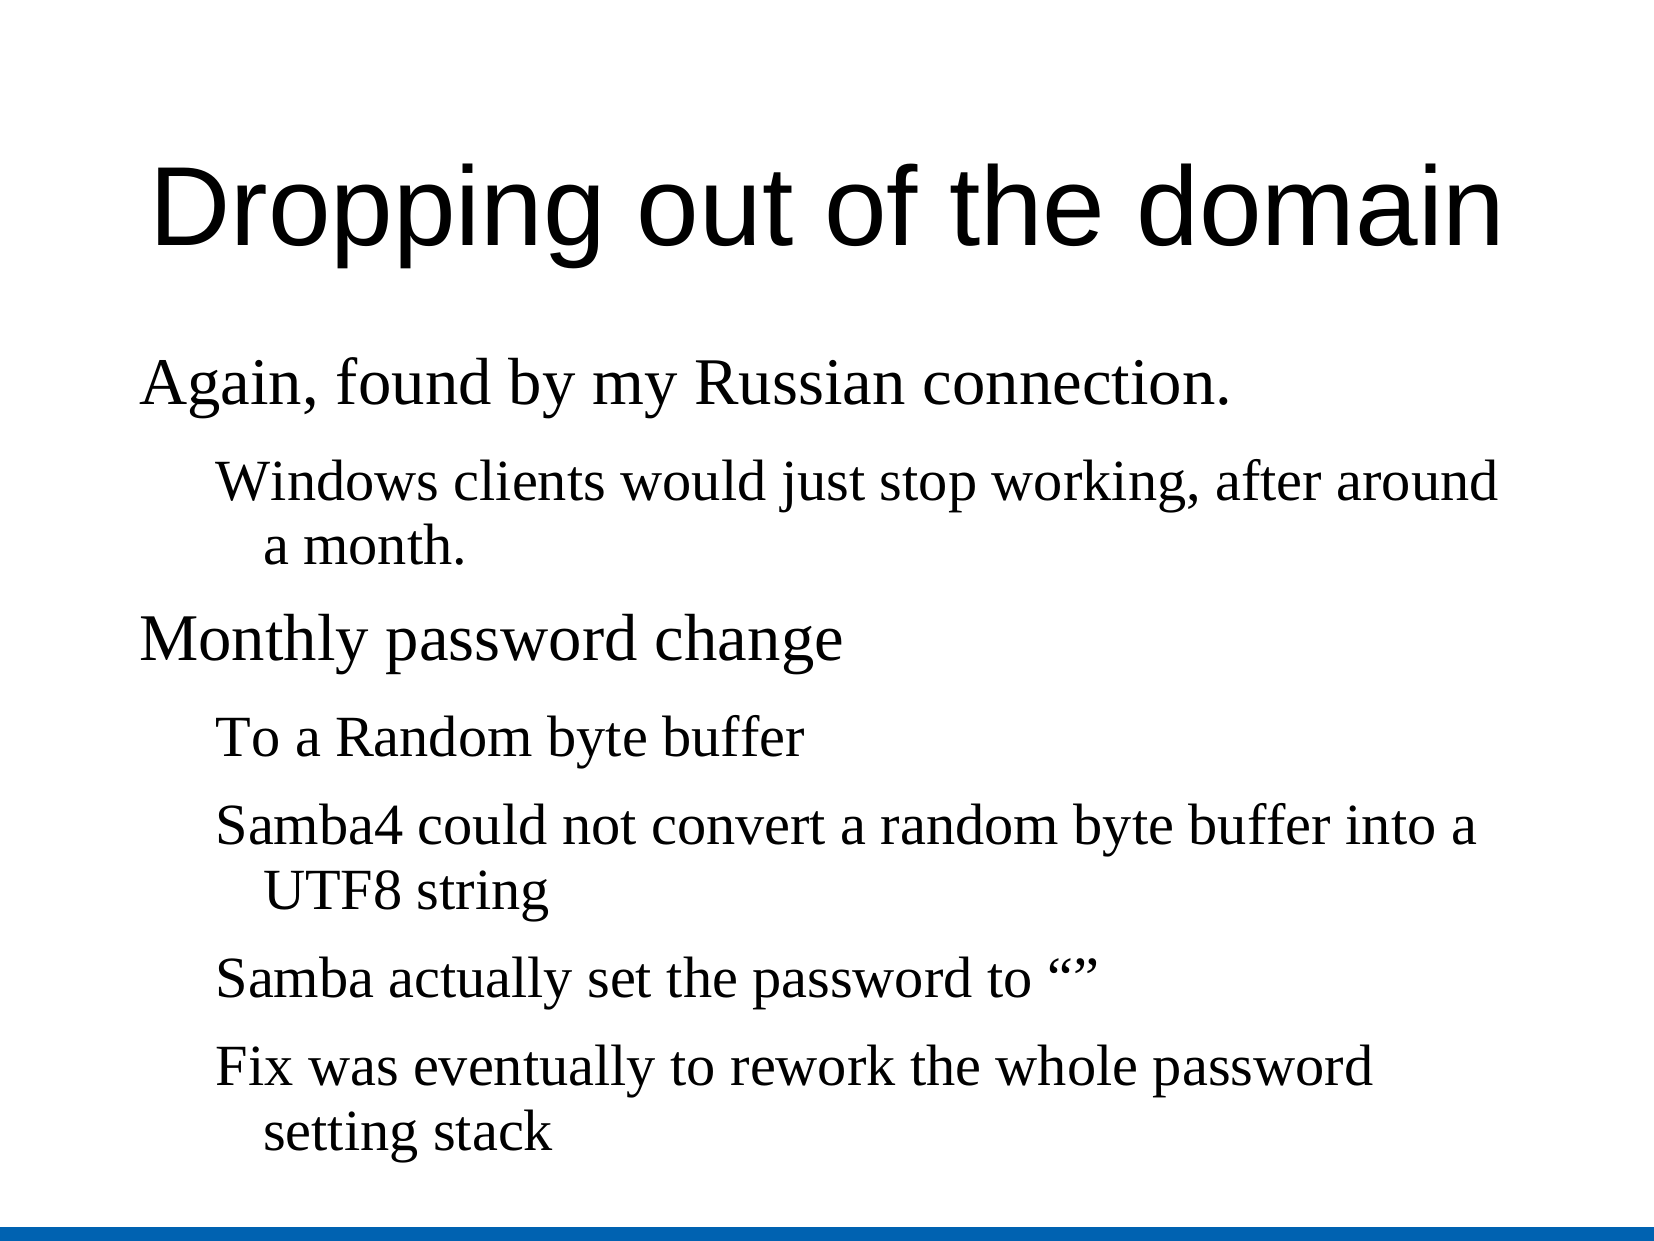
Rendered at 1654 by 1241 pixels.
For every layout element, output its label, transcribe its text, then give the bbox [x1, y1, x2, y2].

title Dropping out of the domain [121, 110, 1534, 303]
list Again, found by my Russian connection. Windows clients would just stop working, after around a month. Monthly password change To a Random byte buffer Samba4 could not convert a random byte buffer into a UTF8 string Samba actually set the password to “” Fix was eventually to rework the whole password setting stack [121, 344, 1534, 1224]
